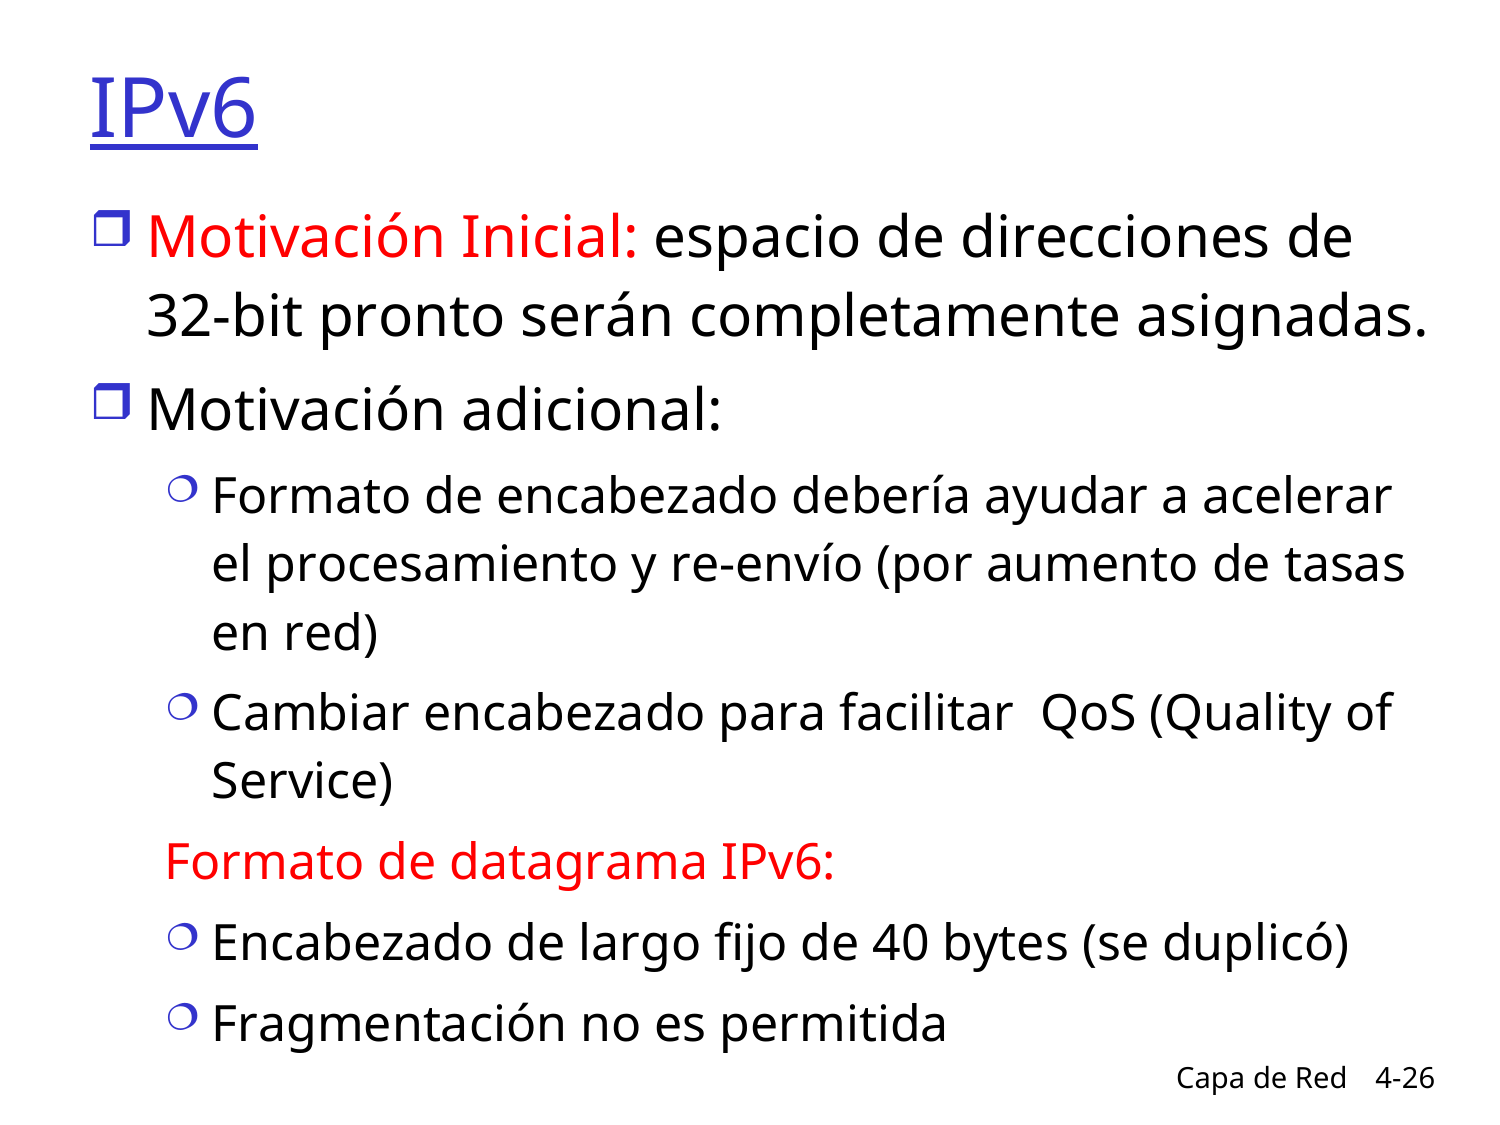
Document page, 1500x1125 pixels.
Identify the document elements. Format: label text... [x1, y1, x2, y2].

title IPv6 [75, 15, 1463, 187]
list Motivación Inicial: espacio de direcciones de 32-bit pronto serán completamente asignadas. Motivación adicional: Formato de encabezado debería ayudar a acelerar el procesamiento y re-envío (por aumento de tasas en red) Cambiar encabezado para facilitar QoS (Quality of Service) Formato de datagrama IPv6: Encabezado de largo fijo de 40 bytes (se duplicó) Fragmentación no es permitida [75, 187, 1463, 1044]
